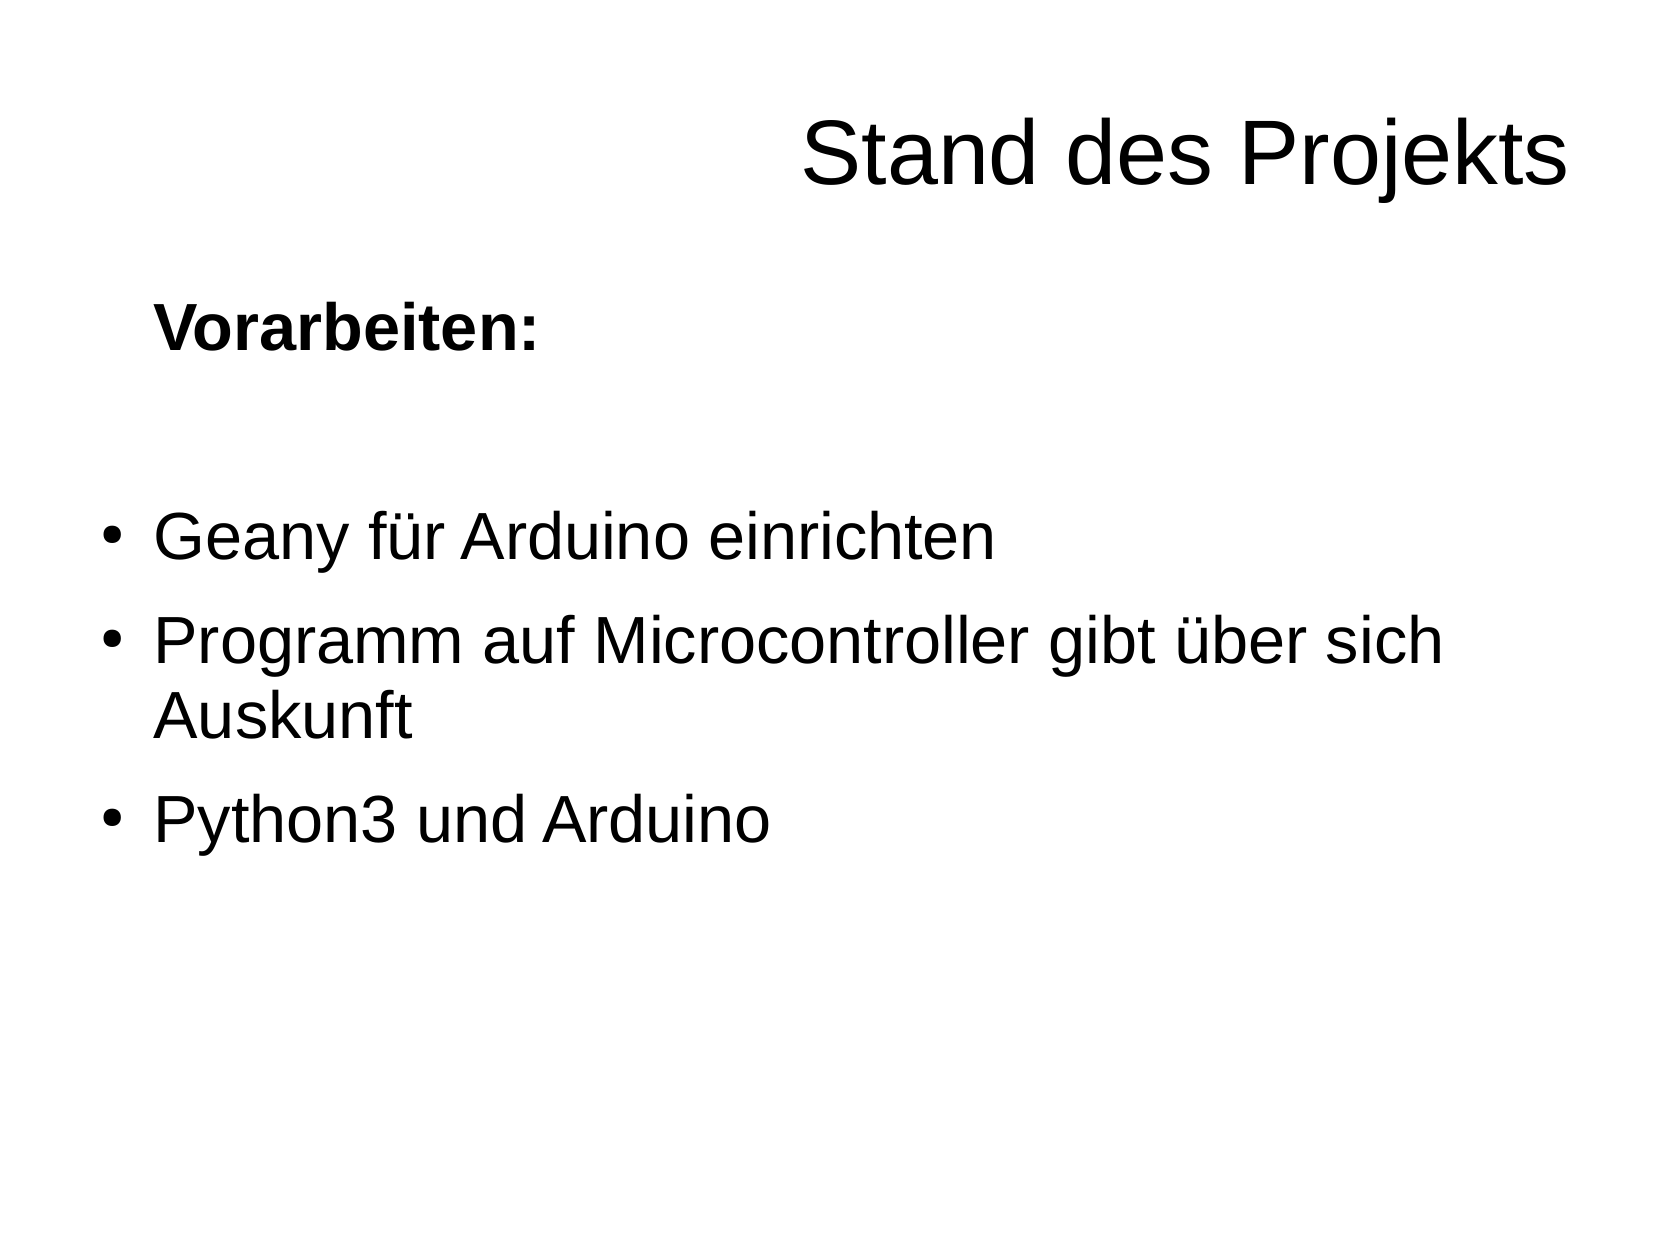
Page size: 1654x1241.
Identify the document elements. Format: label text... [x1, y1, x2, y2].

list Vorarbeiten: Geany für Arduino einrichten Programm auf Microcontroller gibt über sich Auskunft Python3 und Arduino [82, 290, 1571, 1109]
title Stand des Projekts [82, 49, 1571, 257]
